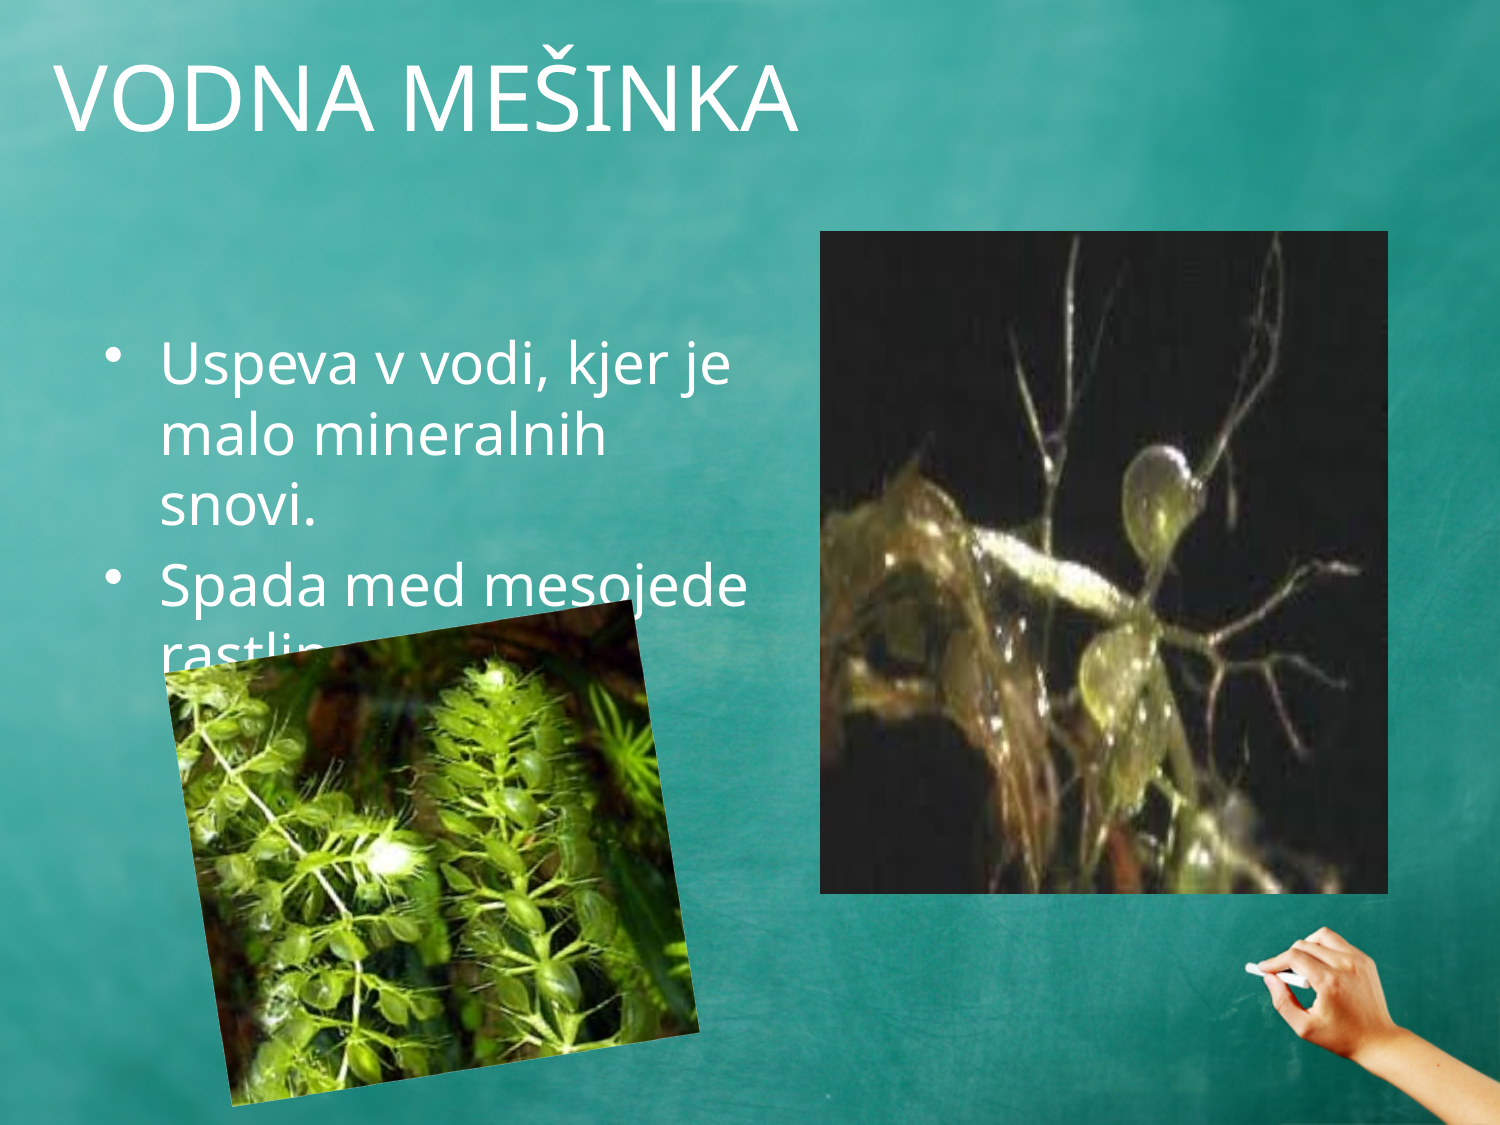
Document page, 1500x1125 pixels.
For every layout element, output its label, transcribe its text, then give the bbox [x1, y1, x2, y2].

list Uspeva v vodi, kjer je malo mineralnih snovi. Spada med mesojede rastline. [88, 237, 788, 938]
title VODNA MEŠINKA [39, 35, 1471, 154]
picture [0, 0, 1500, 1125]
